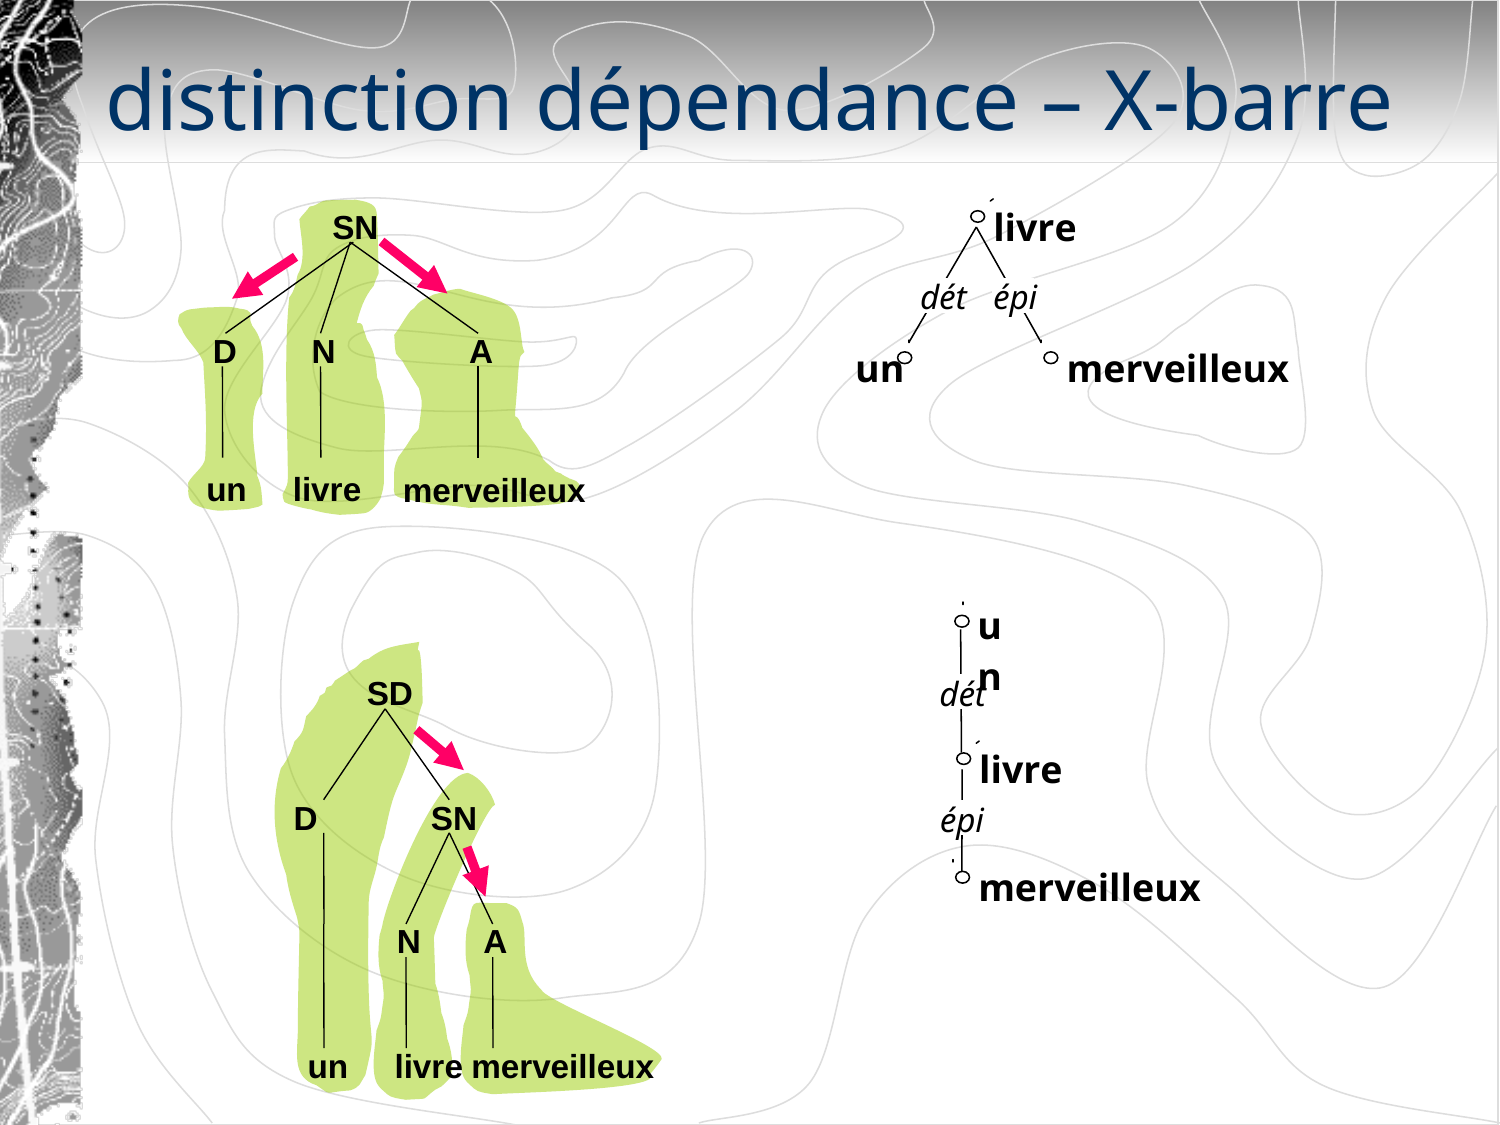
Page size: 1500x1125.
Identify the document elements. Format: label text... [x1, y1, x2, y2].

text_box [461, 902, 621, 1095]
text_box [955, 871, 970, 884]
text_box [360, 247, 379, 261]
text_box [956, 752, 971, 765]
text_box merveilleux [978, 861, 1202, 913]
text_box [954, 615, 970, 628]
text_box un [977, 599, 1021, 702]
text_box A [469, 333, 494, 371]
text_box [897, 351, 912, 364]
text_box SN [332, 209, 379, 247]
text_box N [396, 923, 421, 962]
text_box [436, 792, 447, 800]
text_box SN [430, 800, 478, 838]
text_box A [483, 923, 508, 962]
text_box un [307, 1048, 349, 1086]
text_box [970, 210, 985, 223]
text_box [444, 772, 496, 832]
text_box [274, 641, 423, 1093]
text_box épi [993, 274, 1038, 320]
text_box [453, 838, 475, 862]
text_box merveilleux [1066, 342, 1290, 394]
text_box [1043, 351, 1058, 364]
text_box livre [394, 1048, 464, 1086]
text_box [655, 1050, 662, 1069]
text_box dét [920, 274, 967, 320]
text_box épi [939, 796, 985, 842]
text_box livre [993, 200, 1077, 253]
text_box un [206, 471, 247, 509]
text_box livre [292, 471, 362, 509]
text_box [484, 902, 651, 1048]
text_box [178, 306, 264, 511]
text_box un [855, 342, 905, 394]
text_box [393, 288, 557, 499]
text_box [282, 247, 385, 515]
text_box D [213, 333, 238, 371]
text_box livre [979, 743, 1063, 795]
text_box [407, 838, 463, 1048]
text_box [295, 199, 376, 282]
text_box merveilleux [471, 1048, 655, 1086]
text_box [373, 810, 445, 1100]
text_box SD [366, 675, 414, 713]
text_box D [293, 800, 318, 838]
text_box dét [939, 670, 987, 717]
text_box N [311, 333, 336, 371]
text_box merveilleux [402, 472, 586, 510]
title distinction dépendance – X-barre [75, 40, 1426, 156]
